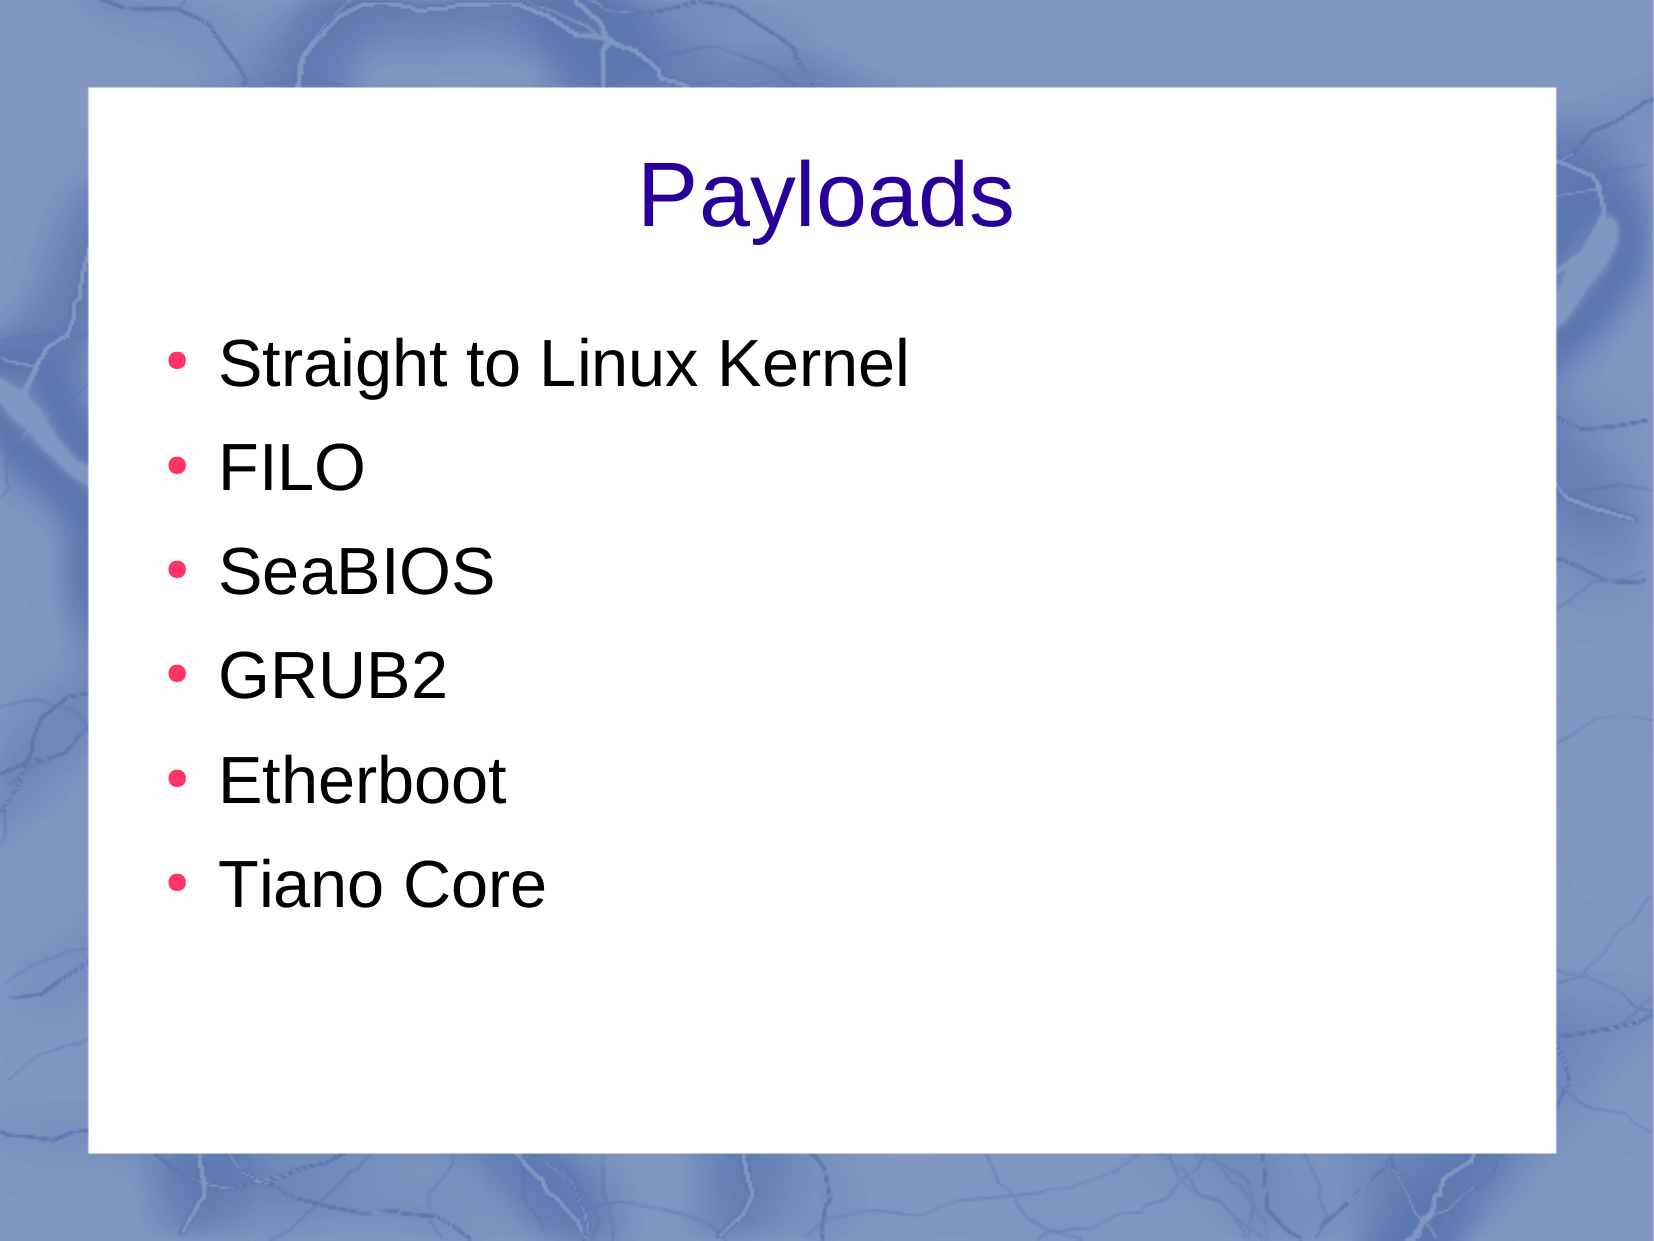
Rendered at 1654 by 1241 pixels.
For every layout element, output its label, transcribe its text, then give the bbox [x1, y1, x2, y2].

picture [0, 0, 1654, 1241]
title Payloads [118, 98, 1536, 291]
list Straight to Linux Kernel FILO SeaBIOS GRUB2 Etherboot Tiano Core [147, 325, 1506, 996]
